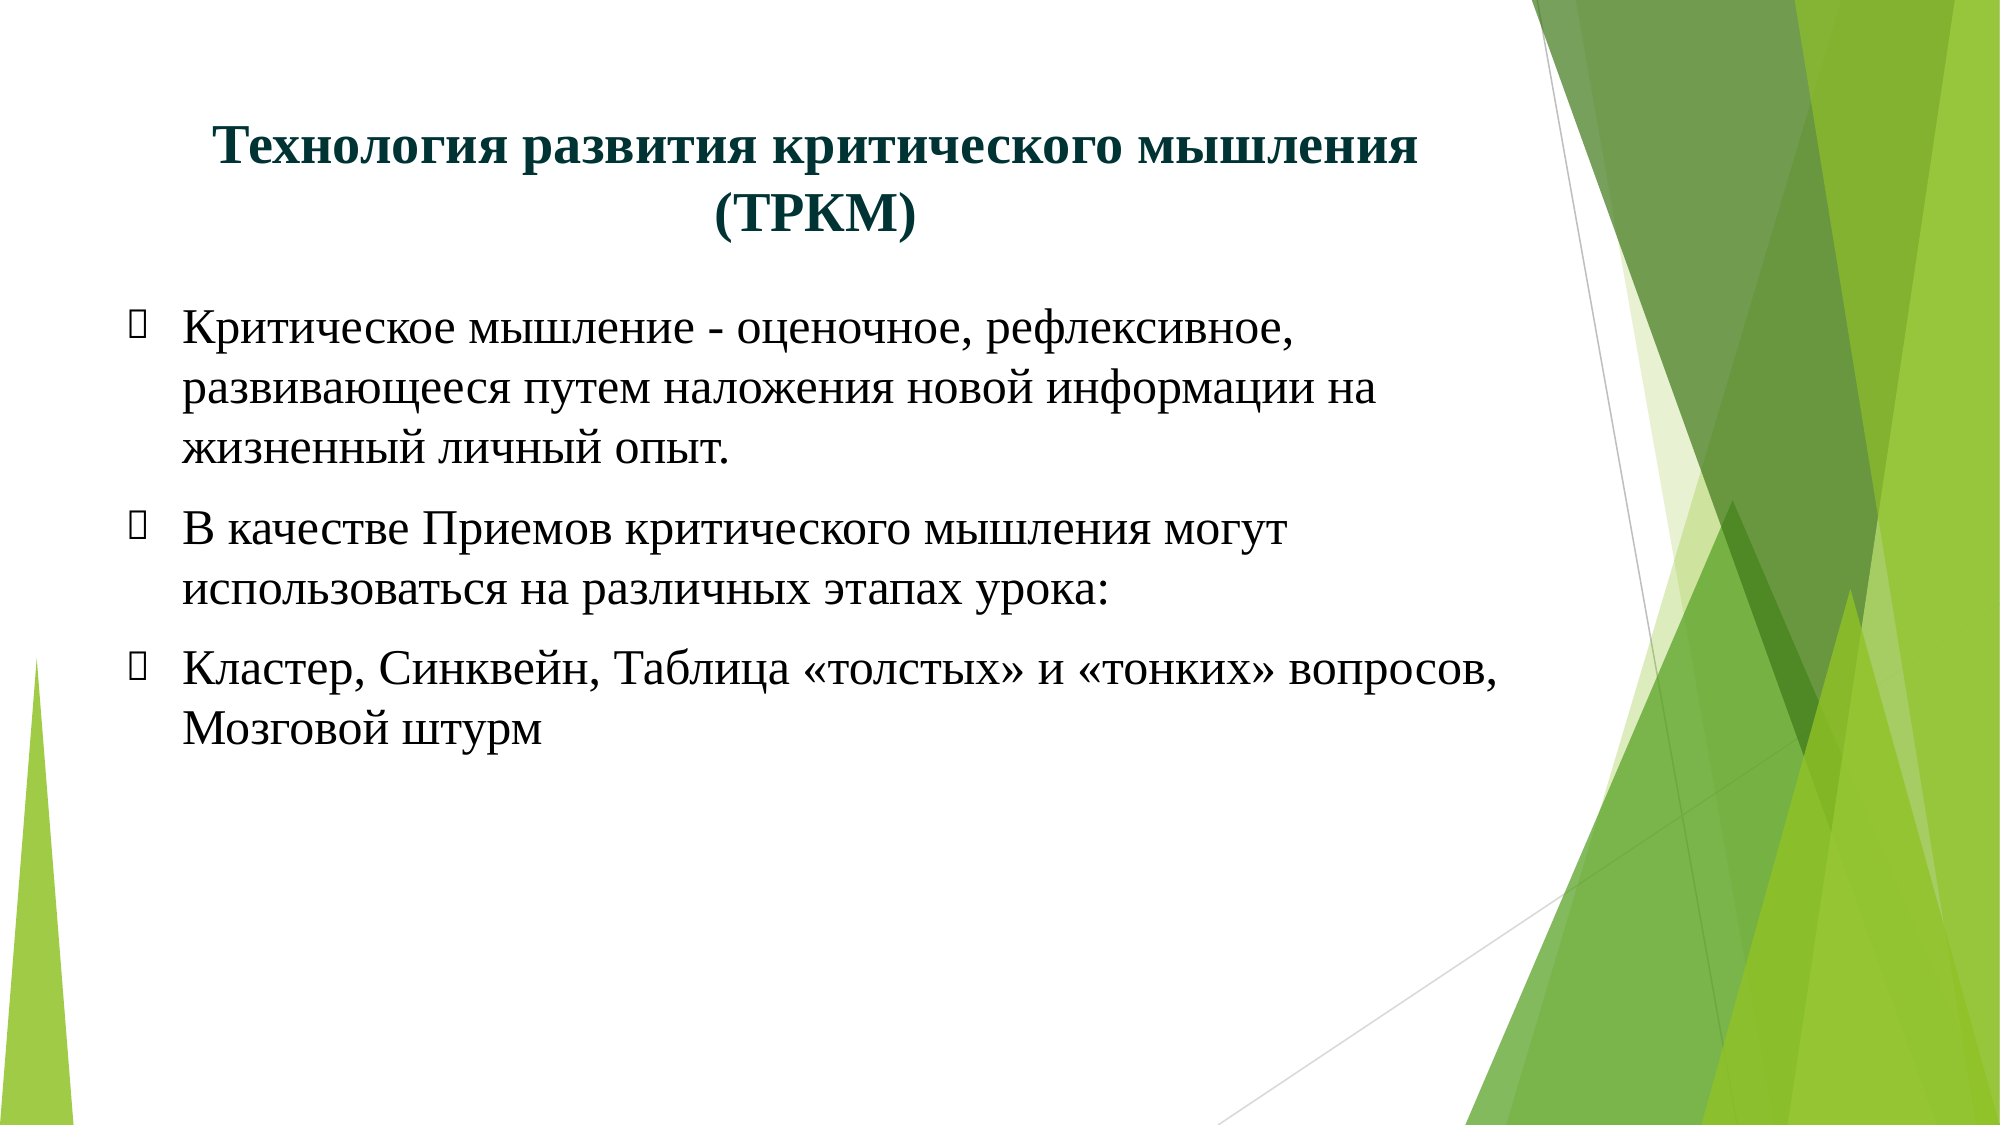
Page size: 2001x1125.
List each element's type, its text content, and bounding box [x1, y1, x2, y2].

title Технология развития критического мышления (ТРКМ) [111, 99, 1522, 285]
list Критическое мышление - оценочное, рефлексивное, развивающееся путем наложения новой информации на жизненный личный опыт. В качестве Приемов критического мышления могут использоваться на различных этапах урока: Кластер, Синквейн, Таблица «толстых» и «тонких» вопросов, Мозговой штурм [111, 285, 1522, 992]
